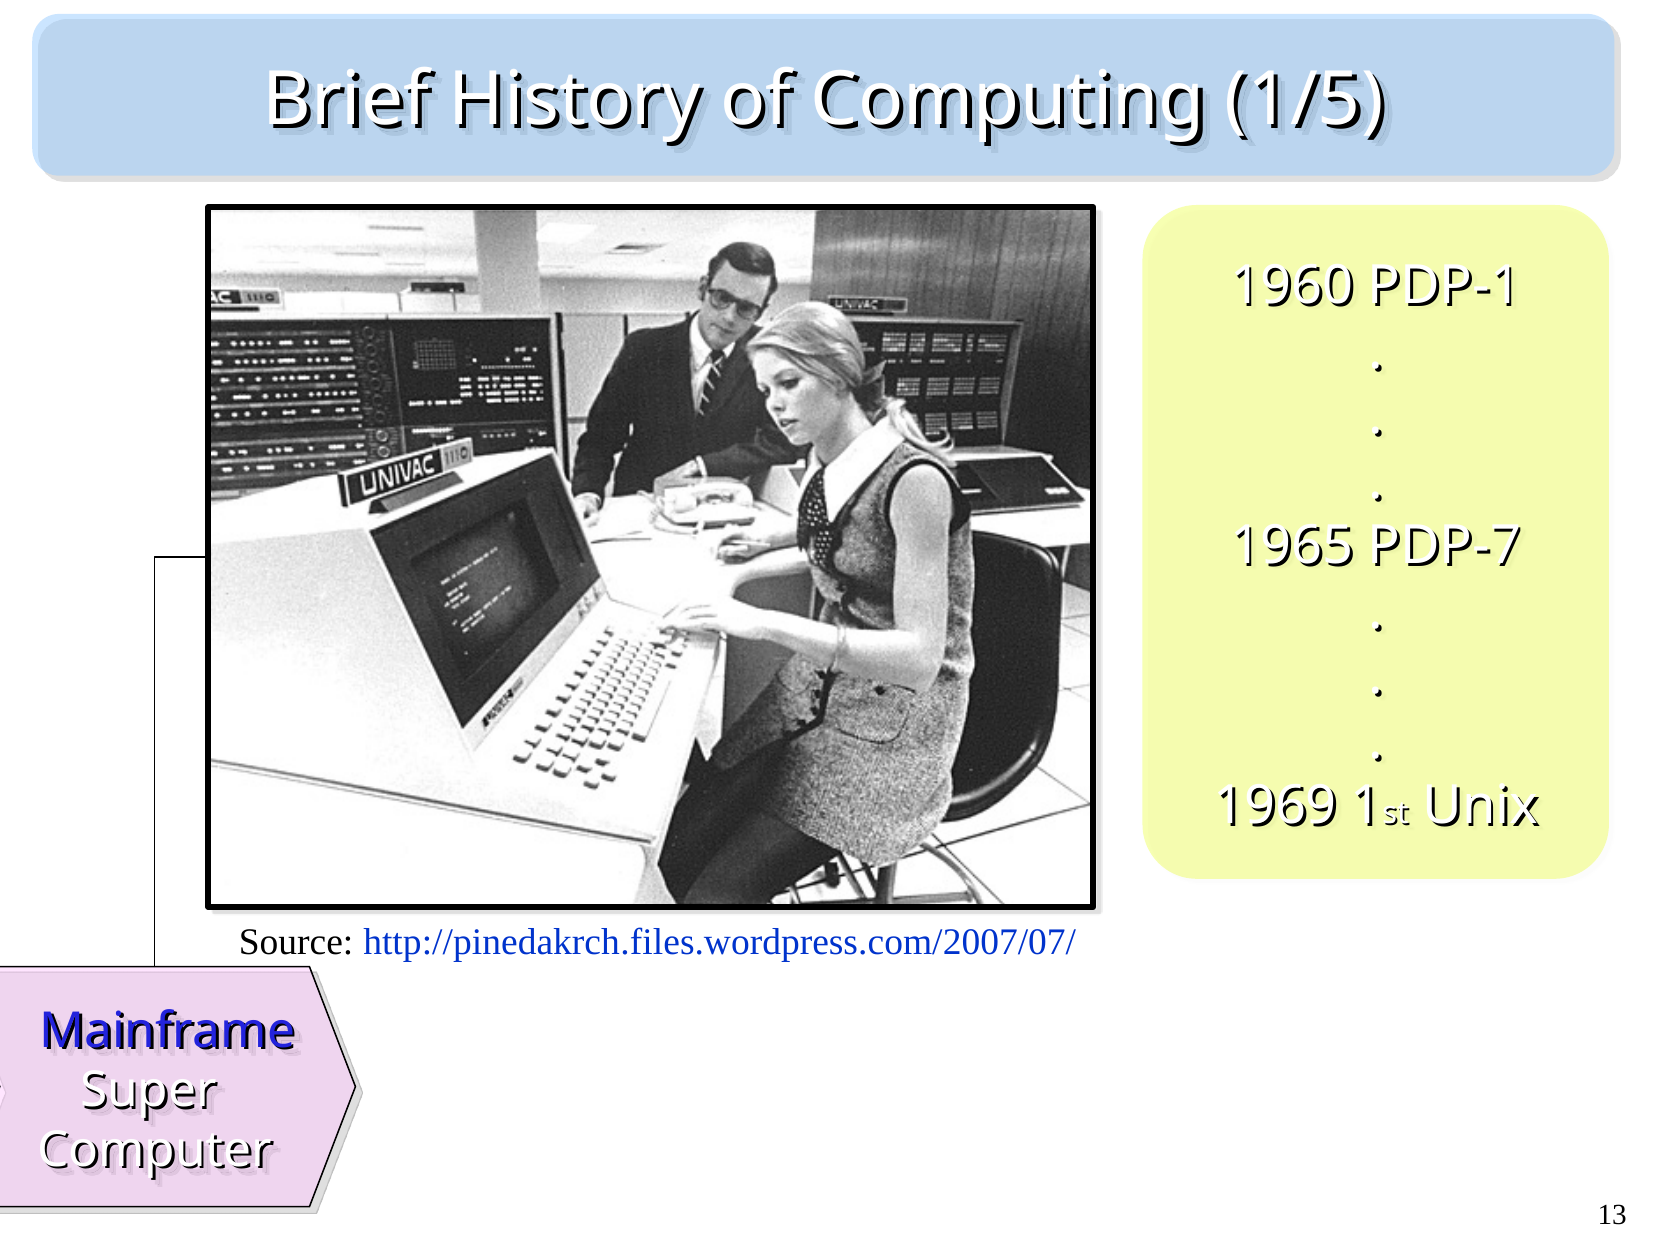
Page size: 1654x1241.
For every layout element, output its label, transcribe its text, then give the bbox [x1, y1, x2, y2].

text_box 1960 PDP-1 . . . 1965 PDP-7 . . . 1969 1st Unix [1142, 204, 1609, 879]
text_box Brief History of Computing (1/5) [32, 13, 1615, 176]
text_box Source: http://pinedakrch.files.wordpress.com/2007/07/ [224, 909, 1152, 970]
text_box Mainframe Super Computer [0, 966, 356, 1207]
picture [211, 210, 1091, 905]
